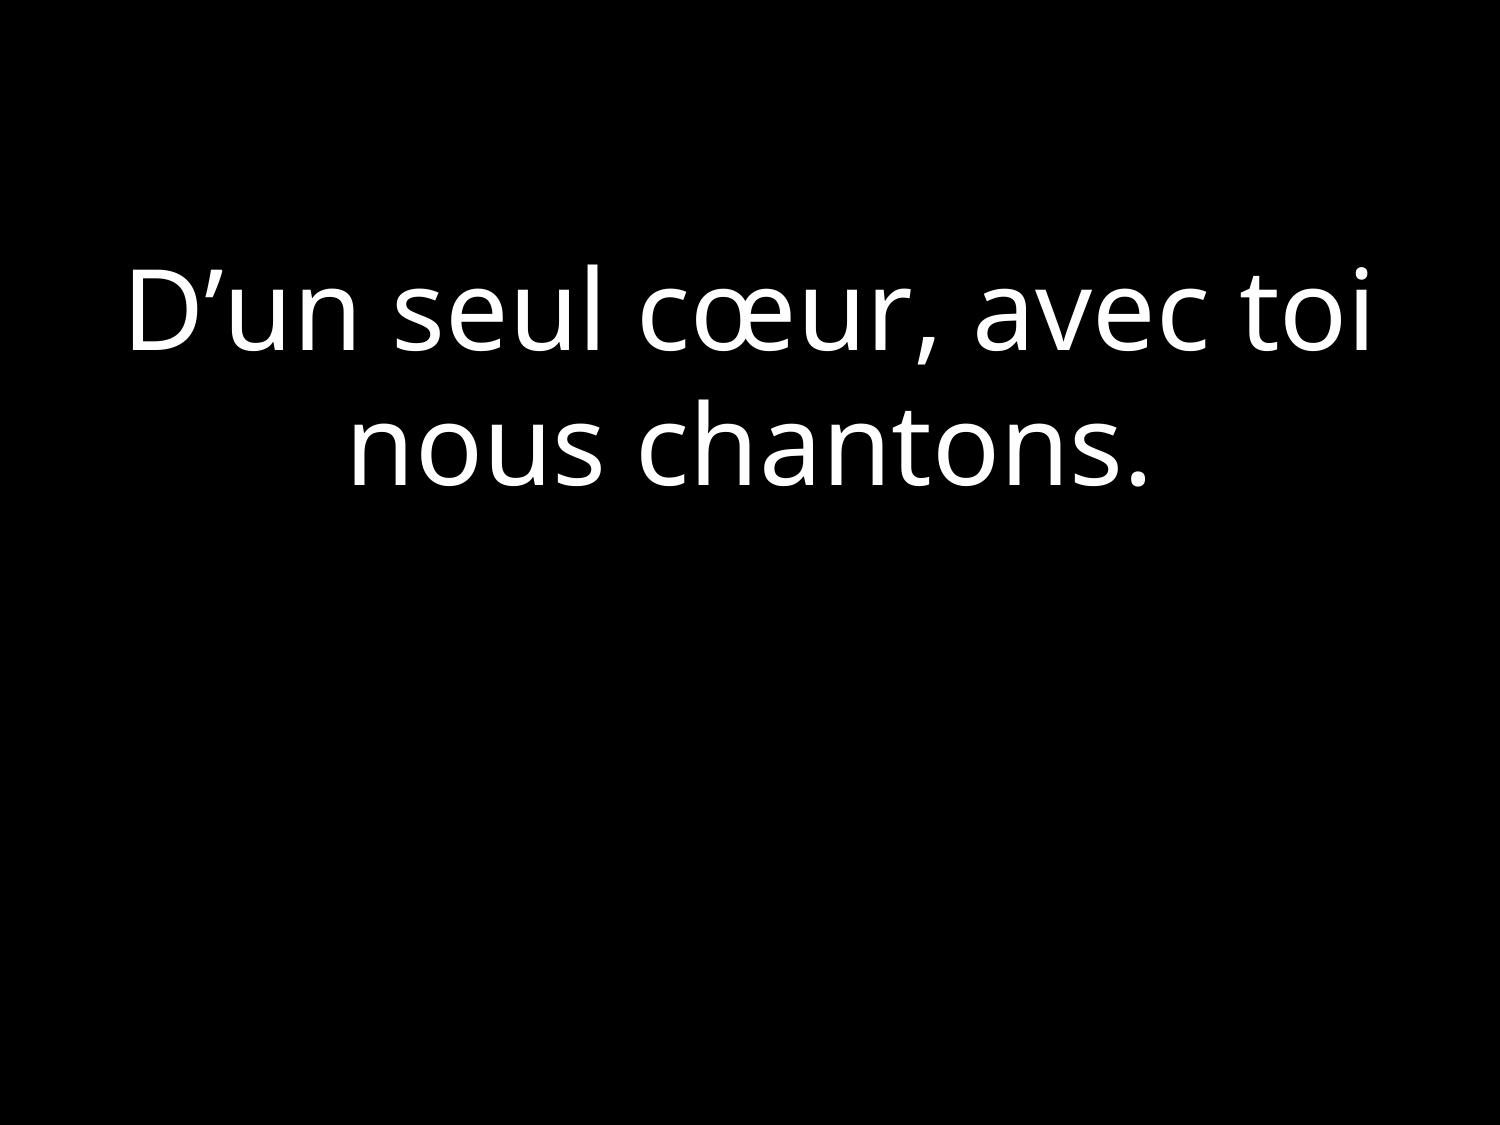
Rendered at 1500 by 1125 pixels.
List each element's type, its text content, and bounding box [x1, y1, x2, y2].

text_box D’un seul cœur, avec toi nous chantons. [0, 66, 1500, 591]
